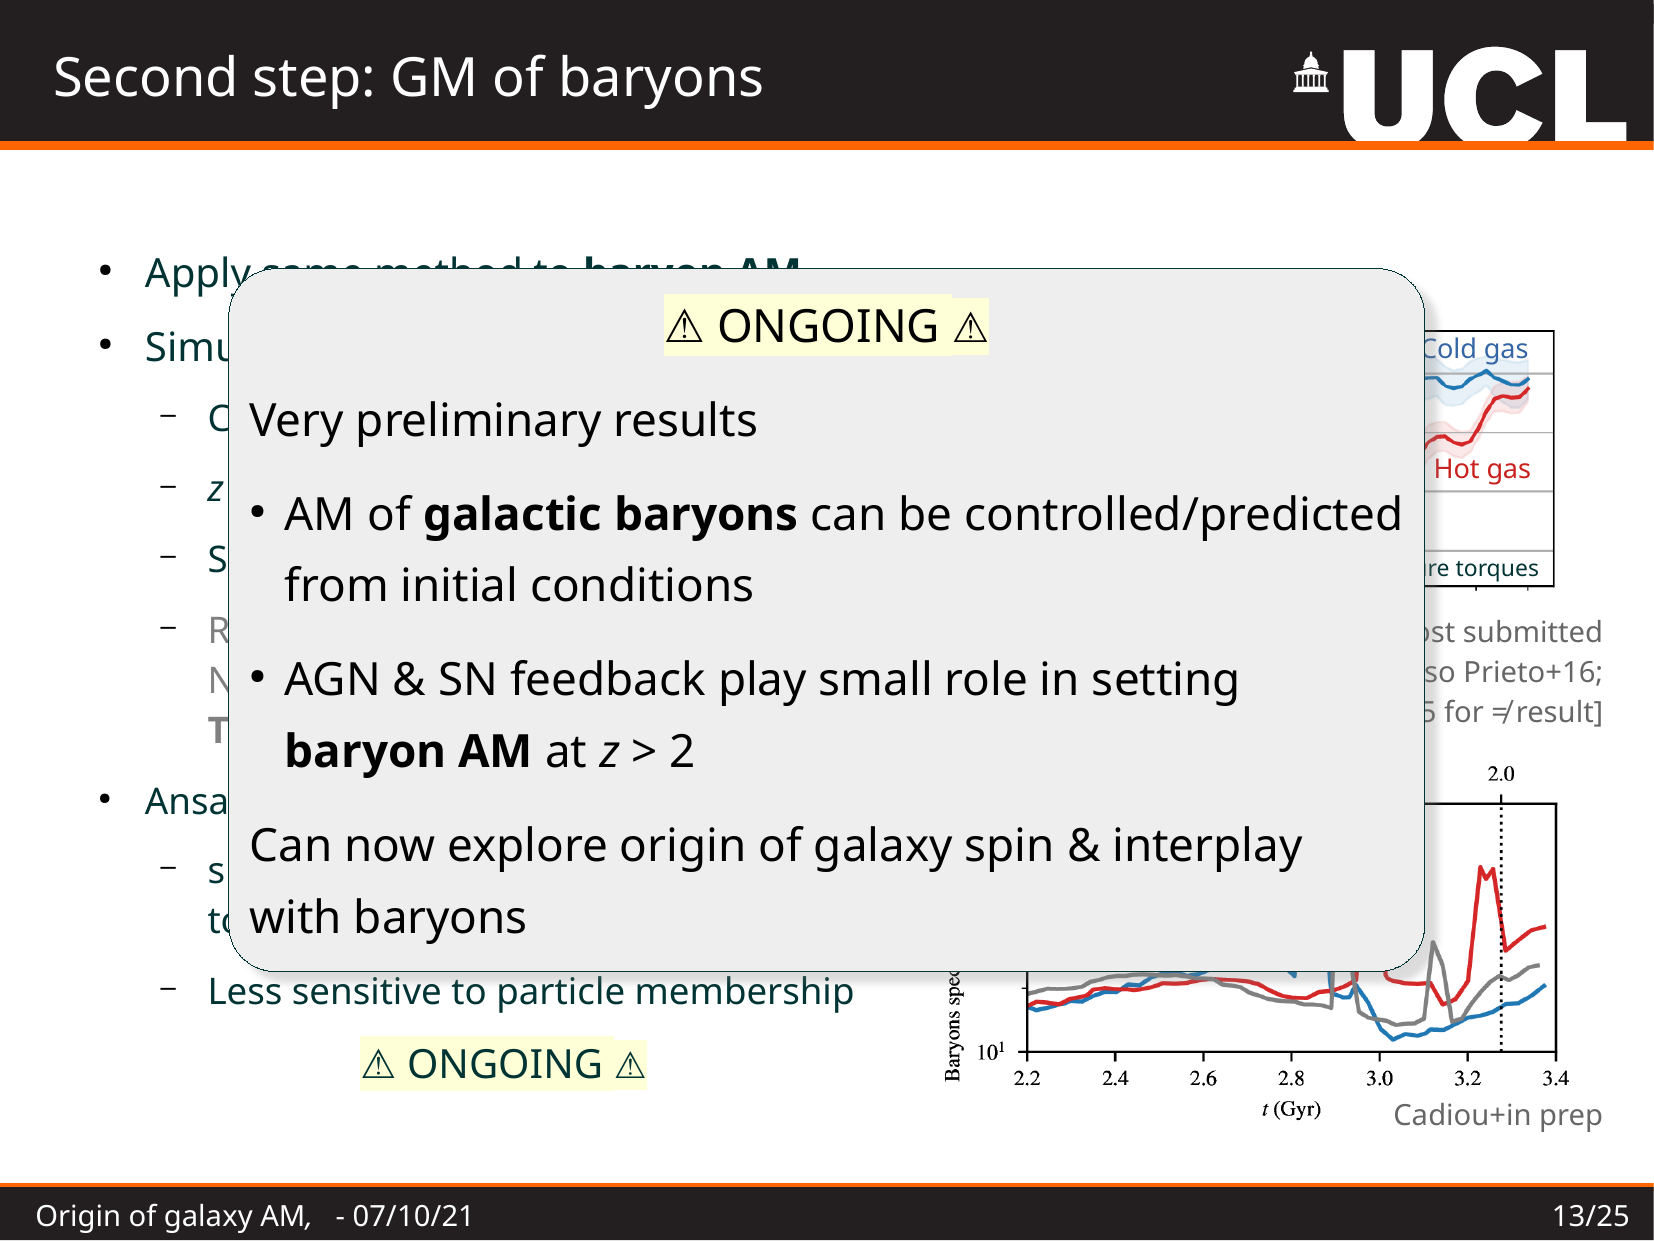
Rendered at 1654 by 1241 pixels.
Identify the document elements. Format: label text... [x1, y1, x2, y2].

text_box Cadiou+almost submitted [see also Prieto+16; Danovich+15 for ≠ result] [1425, 596, 1619, 746]
picture [933, 746, 1577, 1130]
text_box Cadiou+in prep [1370, 1090, 1619, 1139]
title Second step: GM of baryons [0, 0, 1329, 152]
text_box ⚠ ONGOING ⚠ Very preliminary results AM of galactic baryons can be controlled/predicted from initial conditions AGN & SN feedback play small role in setting baryon AM at z > 2 Can now explore origin of galaxy spin & interplay with baryons [228, 268, 1425, 972]
text_box Cold gas [1425, 325, 1532, 372]
text_box Dominated by pressure torques [1425, 547, 1555, 589]
text_box Hot gas [1425, 444, 1535, 491]
picture [1425, 330, 1555, 547]
list Apply same method to baryon AM Simulations (9Mh @ DiRAC): Cosmological hydro Δx = 35pc z ≥ 2, M200c = 10¹²M☉ SF + AGN & SN feedback RAMSES, Teyssier+02 New Horizon model, Dubois+21 Tracer particles, Cadiou+19 Ansatz: accreted gas is… slowed down by pressure gradients torqued down by grav. torques Less sensitive to particle membership ⚠ ONGOING ⚠ [82, 224, 863, 1111]
picture [1425, 589, 1555, 596]
